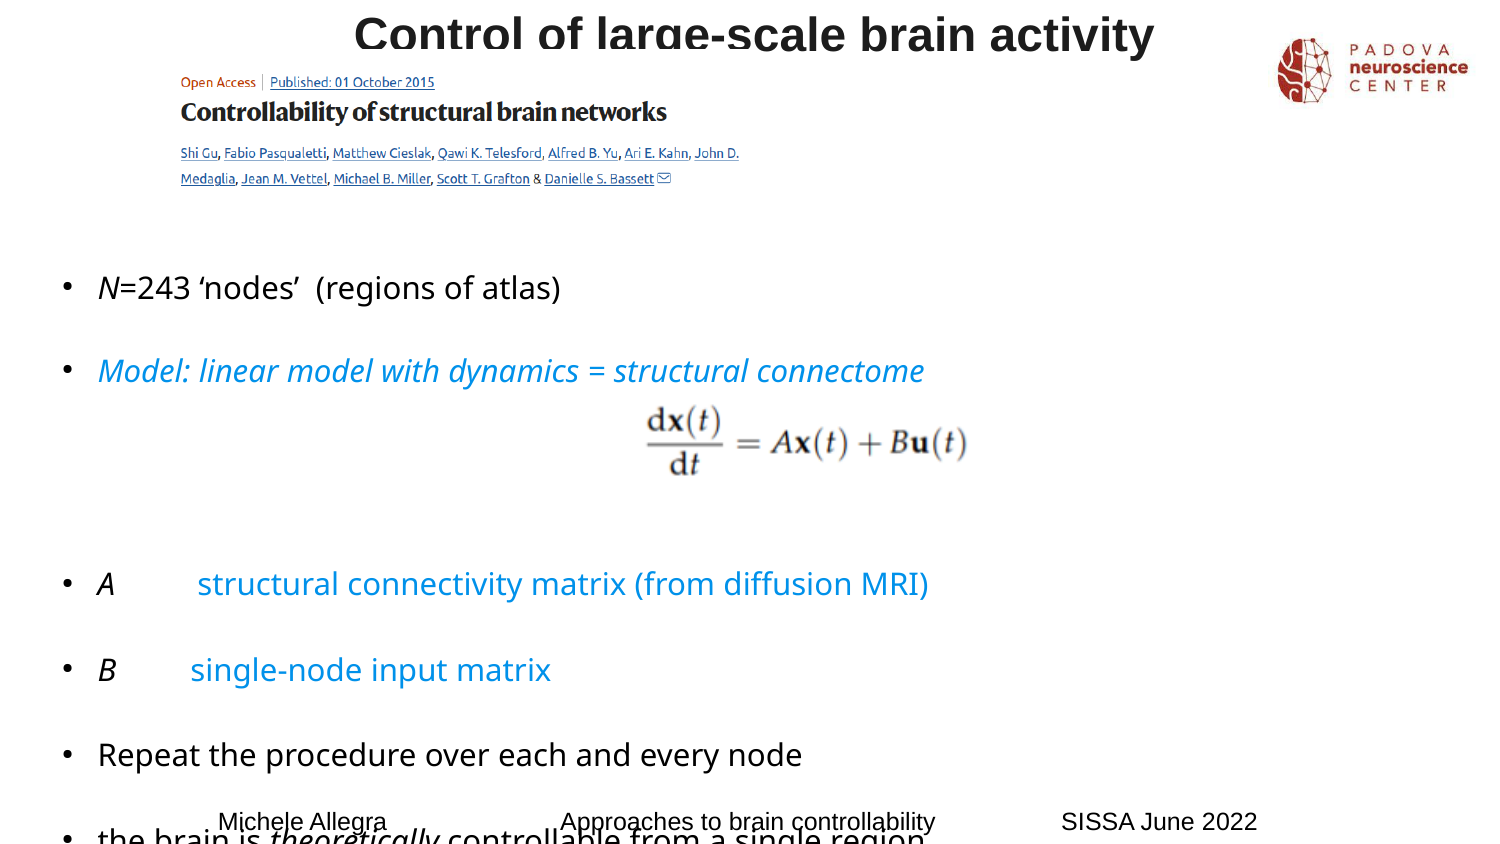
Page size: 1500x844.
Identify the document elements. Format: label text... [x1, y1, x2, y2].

text_box Control of large-scale brain activity [74, 0, 1436, 83]
picture [172, 49, 748, 207]
text_box Michele Allegra Approaches to brain controllability SISSA June 2022 [64, 794, 1415, 844]
text_box N=243 ‘nodes’ (regions of atlas) Model: linear model with dynamics = structural connectome A structural connectivity matrix (from diffusion MRI) B single-node input matrix Repeat the procedure over each and every node the brain is theoretically controllable from a single region [47, 173, 1241, 801]
picture [1268, 10, 1476, 123]
picture [637, 389, 990, 493]
